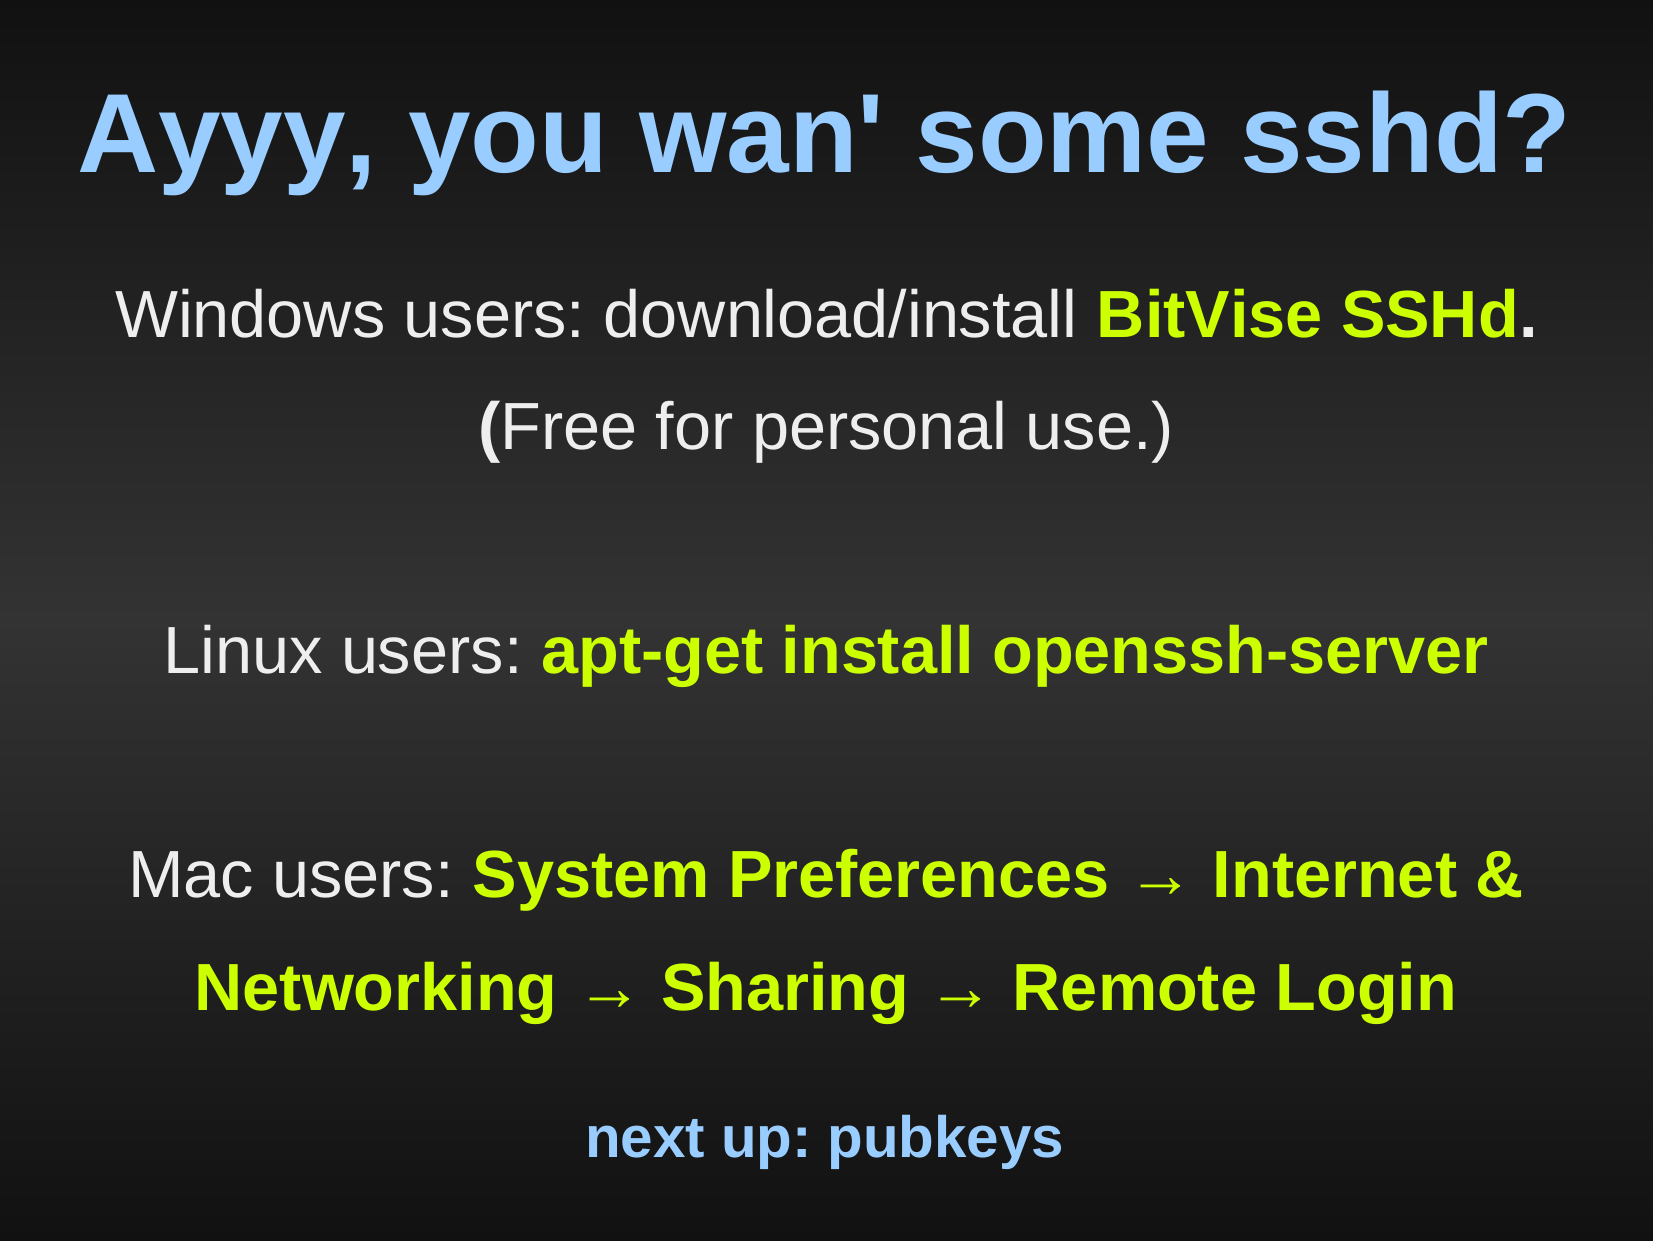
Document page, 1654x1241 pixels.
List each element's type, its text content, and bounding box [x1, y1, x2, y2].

title next up: pubkeys [0, 1081, 1651, 1241]
title Ayyy, you wan' some sshd? [0, 30, 1651, 238]
title Windows users: download/install BitVise SSHd. (Free for personal use.) Linux users: apt-get install openssh-server Mac users: System Preferences → Internet & Networking → Sharing → Remote Login [0, 257, 1653, 1081]
